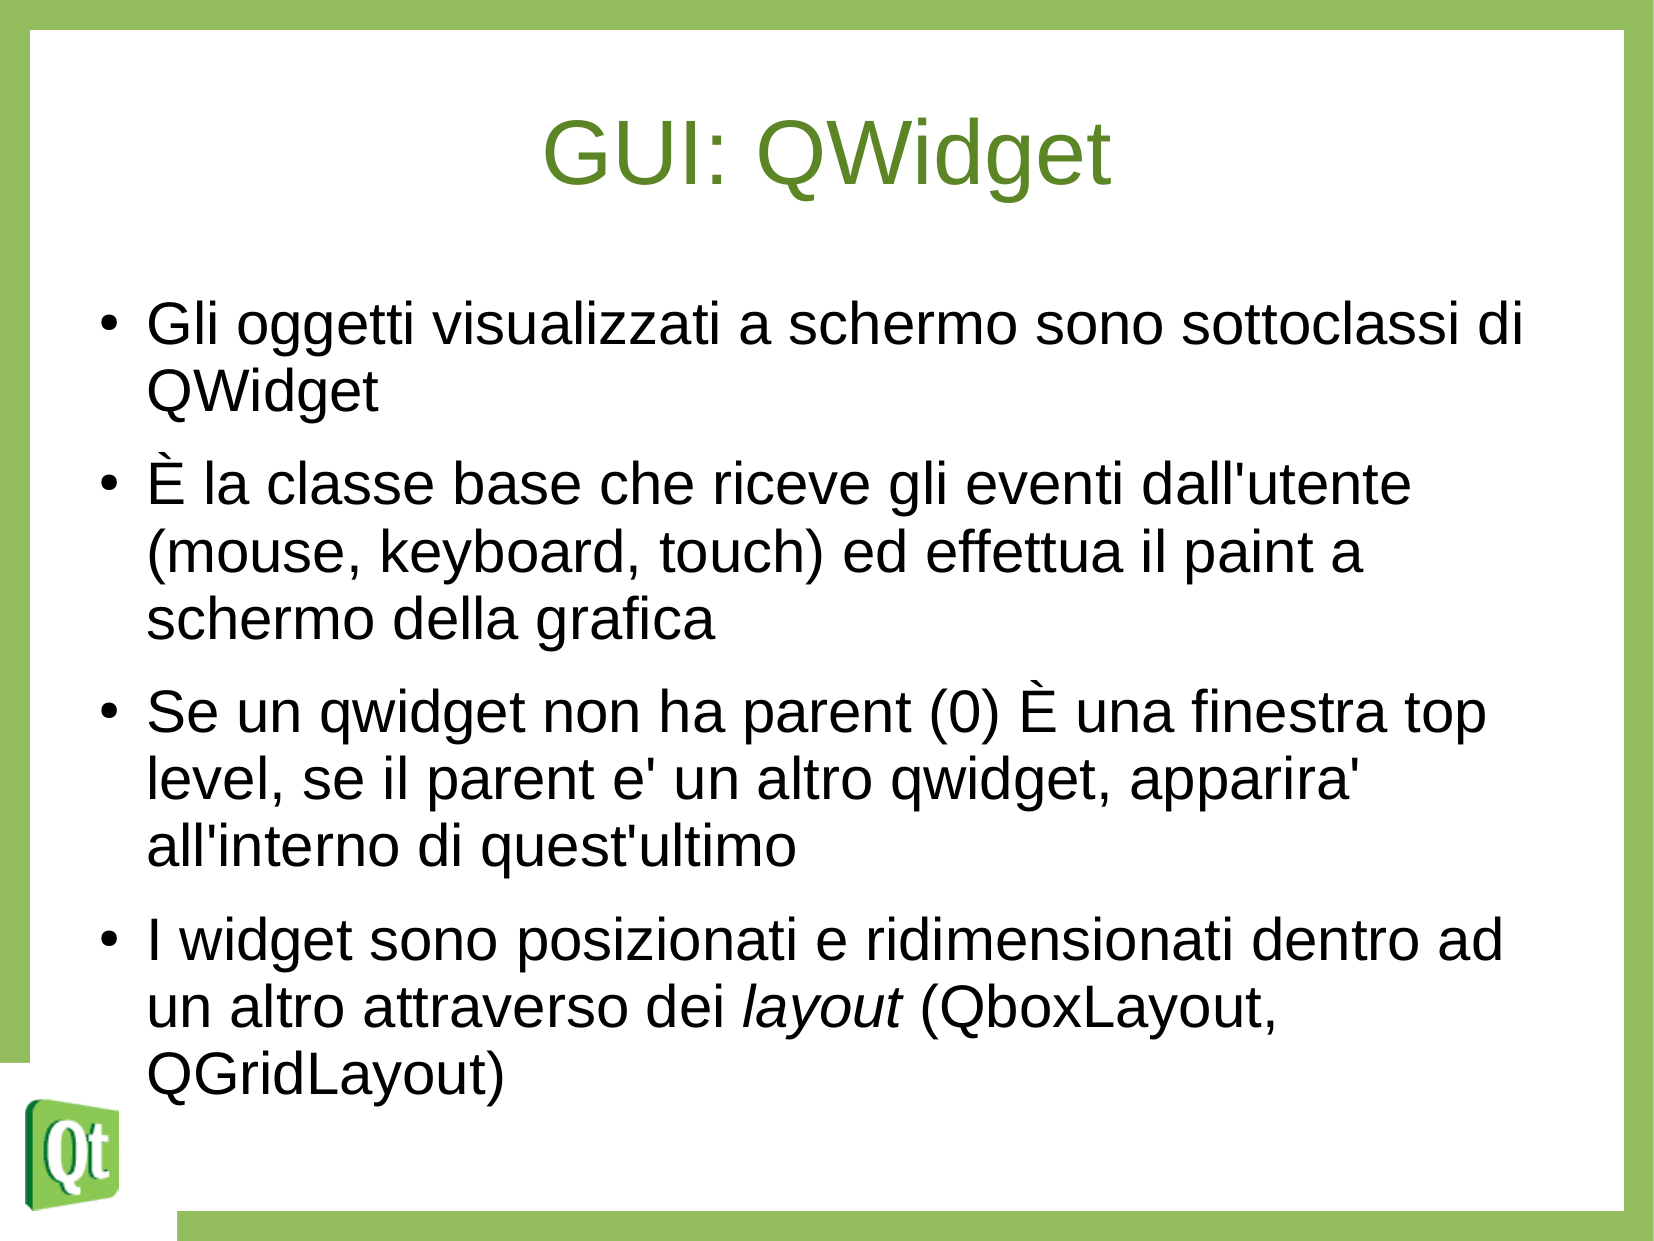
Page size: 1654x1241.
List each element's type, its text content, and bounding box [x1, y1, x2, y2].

list Gli oggetti visualizzati a schermo sono sottoclassi di QWidget È la classe base che riceve gli eventi dall'utente (mouse, keyboard, touch) ed effettua il paint a schermo della grafica Se un qwidget non ha parent (0) È una finestra top level, se il parent e' un altro qwidget, apparira' all'interno di quest'ultimo I widget sono posizionati e ridimensionati dentro ad un altro attraverso dei layout (QboxLayout, QGridLayout) [82, 290, 1571, 1109]
picture [25, 1099, 119, 1211]
title GUI: QWidget [82, 56, 1571, 250]
